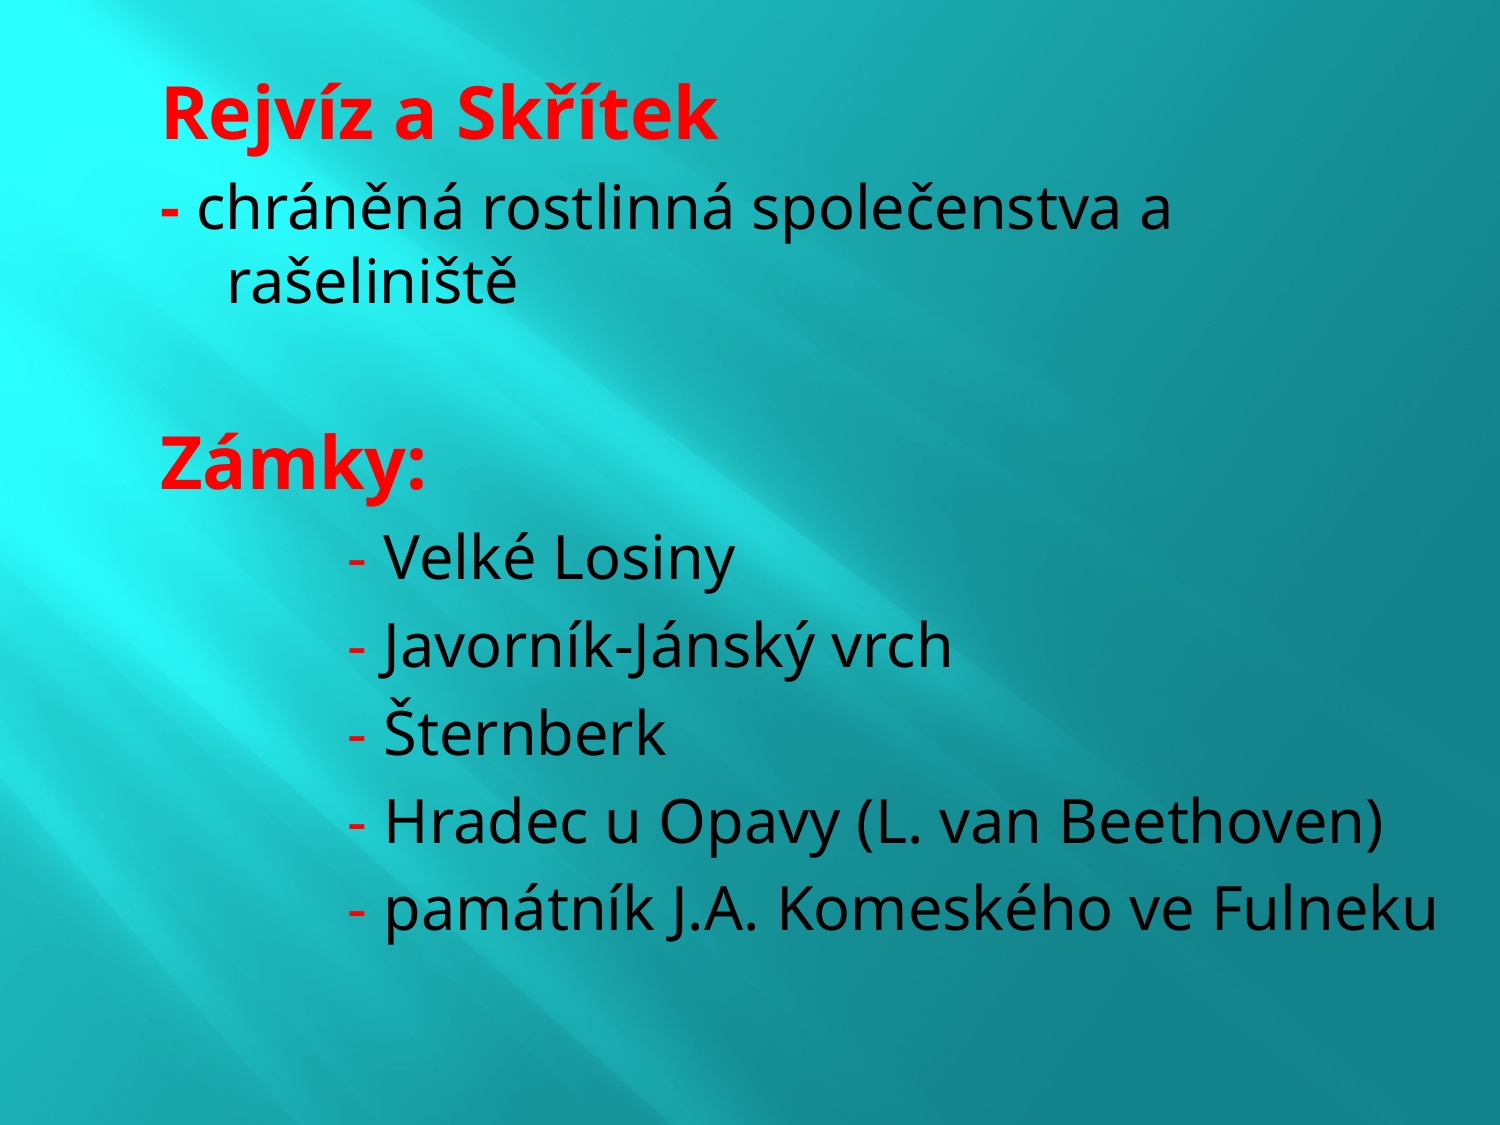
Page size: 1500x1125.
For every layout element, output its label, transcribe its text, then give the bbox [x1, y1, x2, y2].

list Rejvíz a Skřítek - chráněná rostlinná společenstva a rašeliniště Zámky: - Velké Losiny - Javorník-Jánský vrch - Šternberk - Hradec u Opavy (L. van Beethoven) - památník J.A. Komeského ve Fulneku [35, 58, 1465, 1090]
